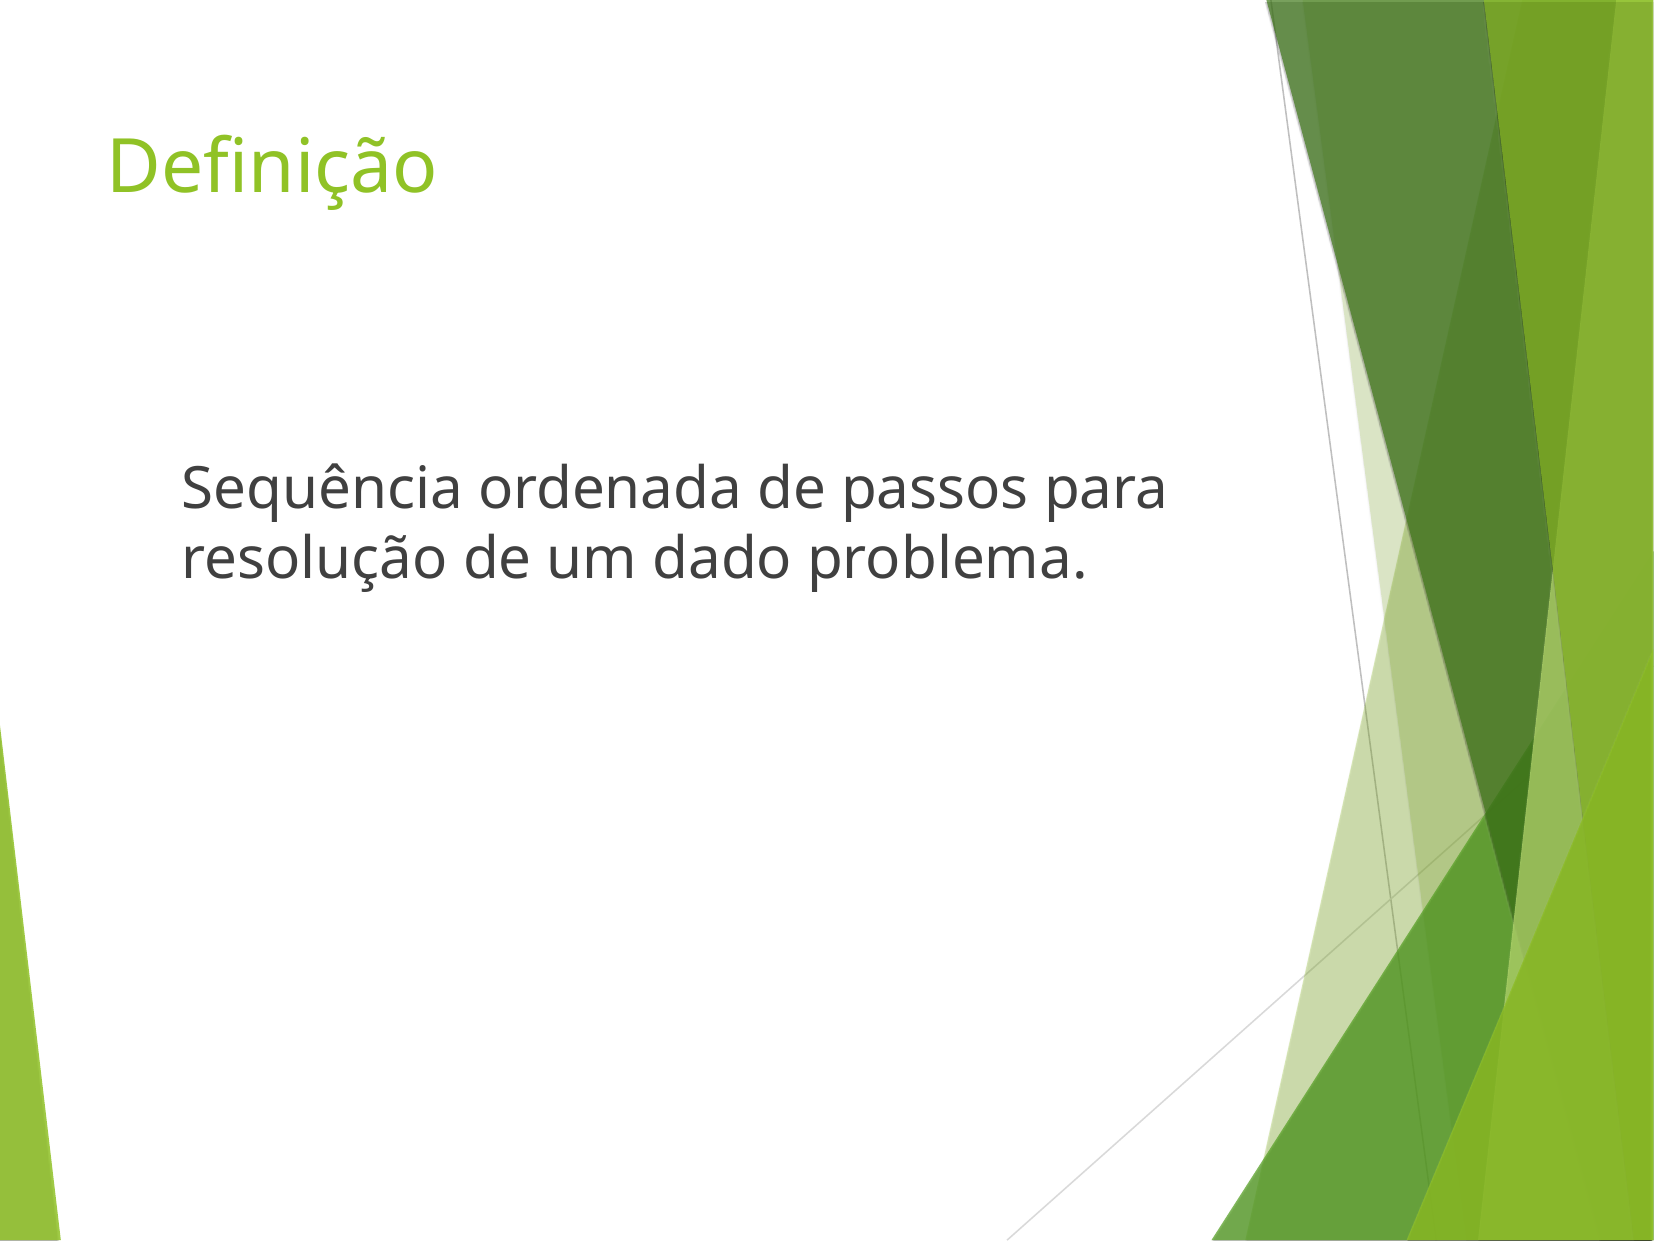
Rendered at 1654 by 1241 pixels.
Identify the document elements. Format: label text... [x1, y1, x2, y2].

list Sequência ordenada de passos para resolução de um dado problema. [91, 442, 1258, 1093]
title Definição [91, 110, 1258, 349]
